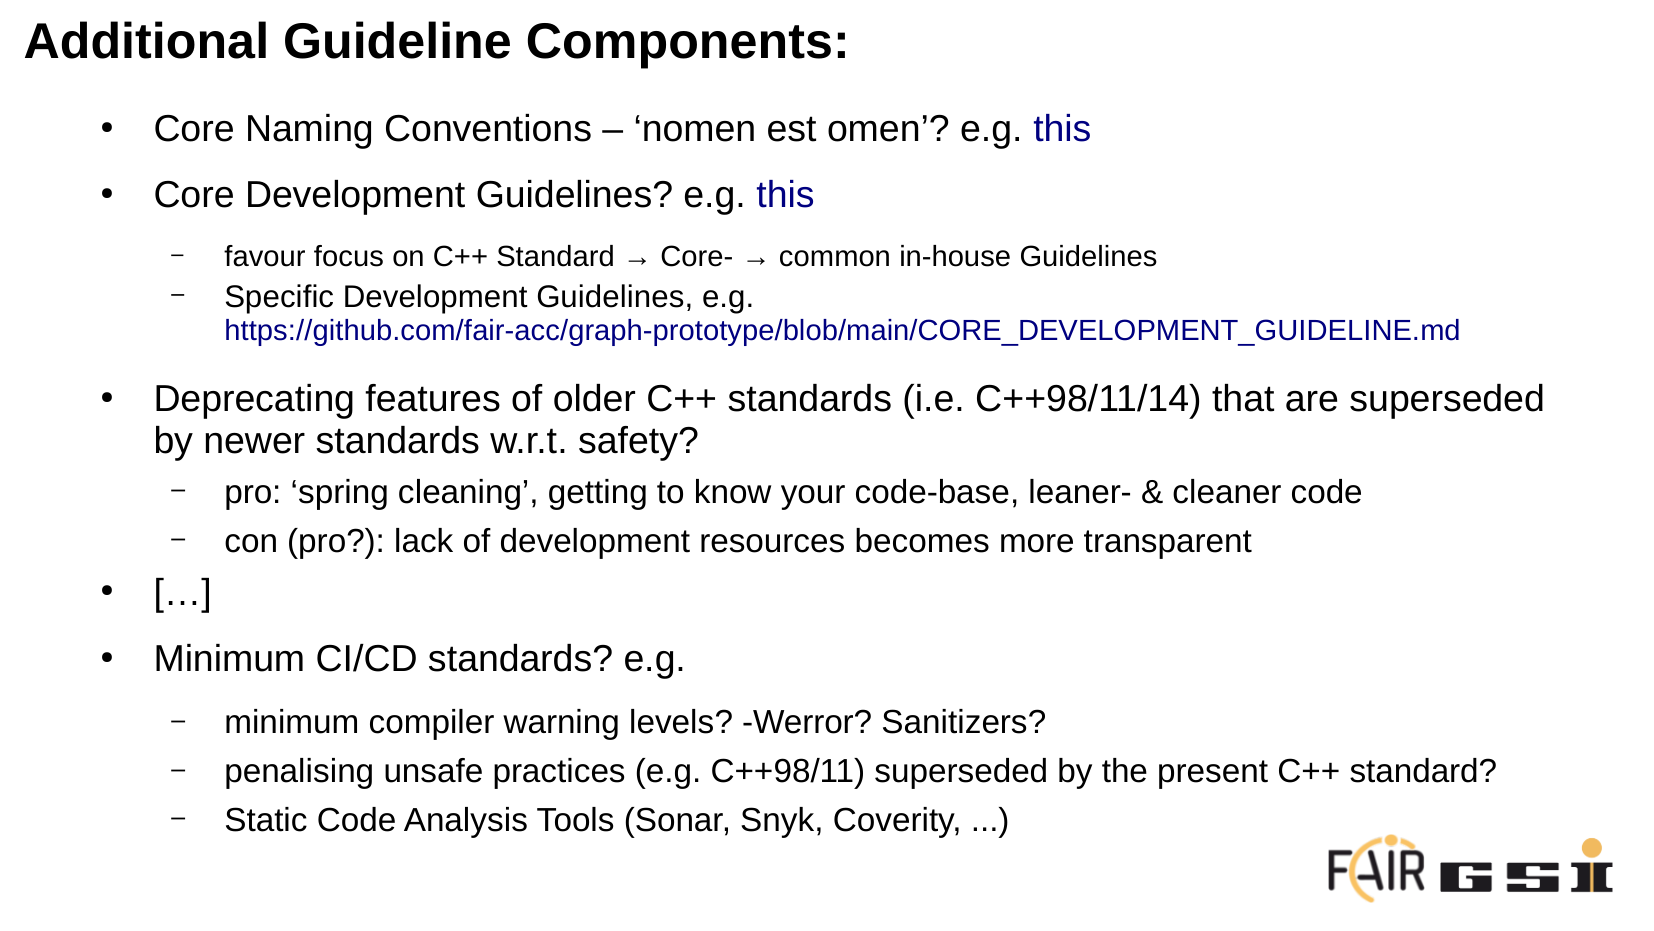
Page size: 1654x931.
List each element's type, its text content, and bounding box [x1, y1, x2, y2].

picture [1439, 836, 1615, 895]
list Core Naming Conventions – ‘nomen est omen’? e.g. this Core Development Guidelines? e.g. this favour focus on C++ Standard → Core- → common in-house Guidelines Specific Development Guidelines, e.g. https://github.com/fair-acc/graph-prototype/blob/main/CORE_DEVELOPMENT_GUIDELINE.md Deprecating features of older C++ standards (i.e. C++98/11/14) that are superseded by newer standards w.r.t. safety? pro: ‘spring cleaning’, getting to know your code-base, leaner- & cleaner code con (pro?): lack of development resources becomes more transparent […] Minimum CI/CD standards? e.g. minimum compiler warning levels? -Werror? Sanitizers? penalising unsafe practices (e.g. C++98/11) superseded by the present C++ standard? Static Code Analysis Tools (Sonar, Snyk, Coverity, ...) [82, 107, 1571, 870]
title Additional Guideline Components: [23, 5, 1638, 77]
picture [1328, 870, 1425, 904]
